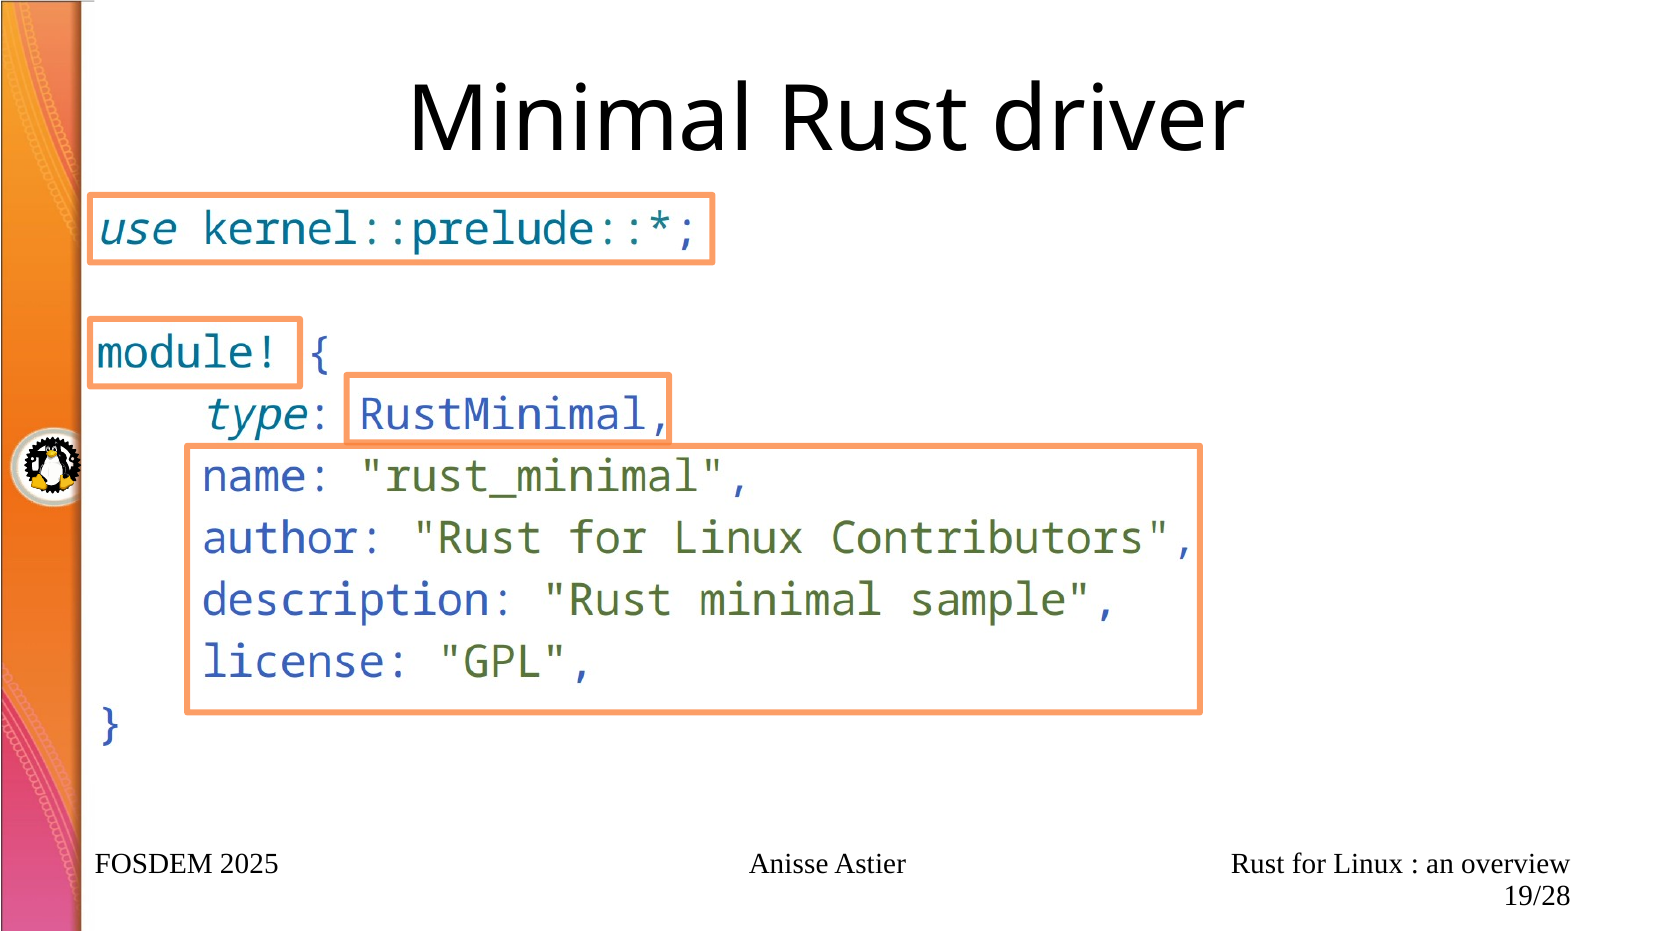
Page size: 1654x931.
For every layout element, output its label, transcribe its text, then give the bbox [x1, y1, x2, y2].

picture [93, 198, 709, 259]
picture [2, 2, 1654, 931]
title Minimal Rust driver [82, 37, 1571, 193]
